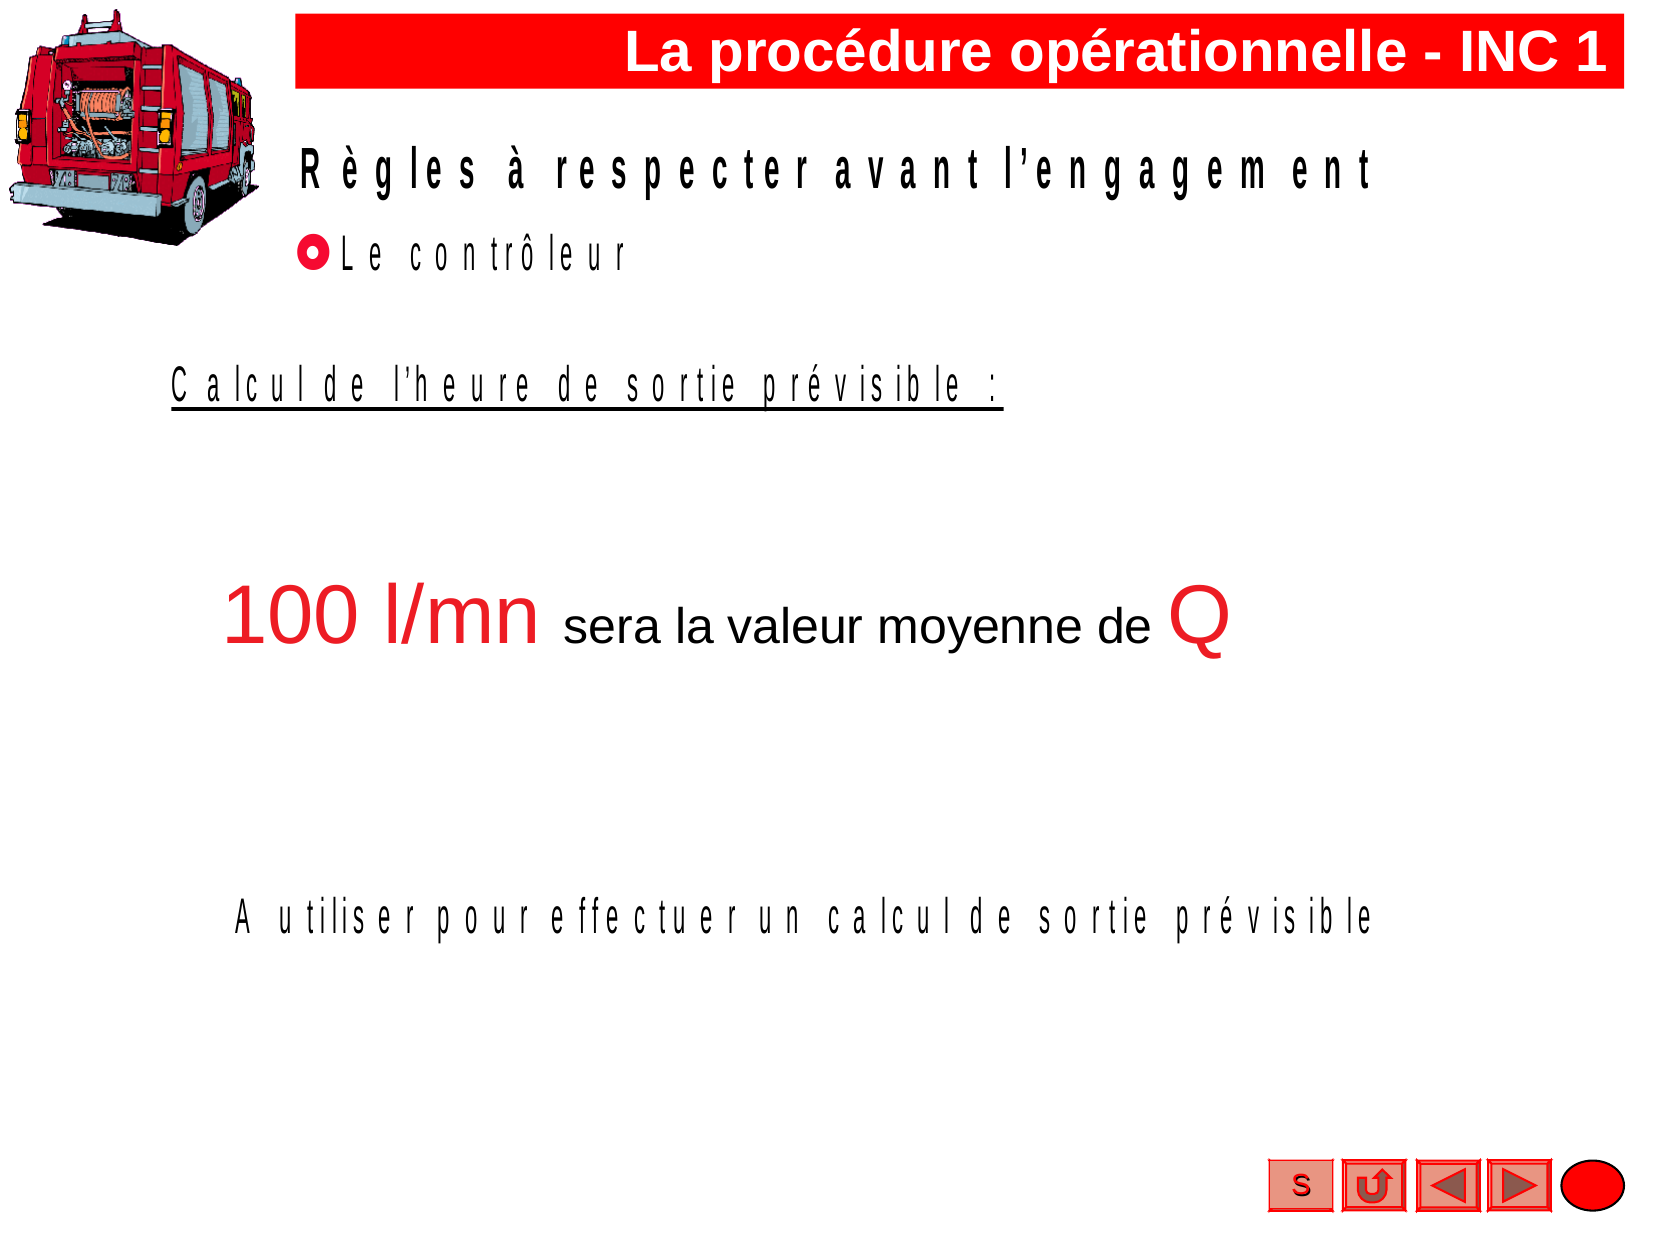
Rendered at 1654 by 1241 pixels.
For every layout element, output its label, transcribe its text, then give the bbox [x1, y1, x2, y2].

picture [8, 8, 260, 246]
text_box La procédure opérationnelle - INC 1 [295, 13, 1625, 89]
picture [205, 869, 1418, 975]
text_box [1561, 1160, 1625, 1211]
picture [141, 338, 1034, 443]
text_box 100 l/mn sera la valeur moyenne de Q [206, 561, 1388, 702]
picture [265, 113, 1417, 312]
